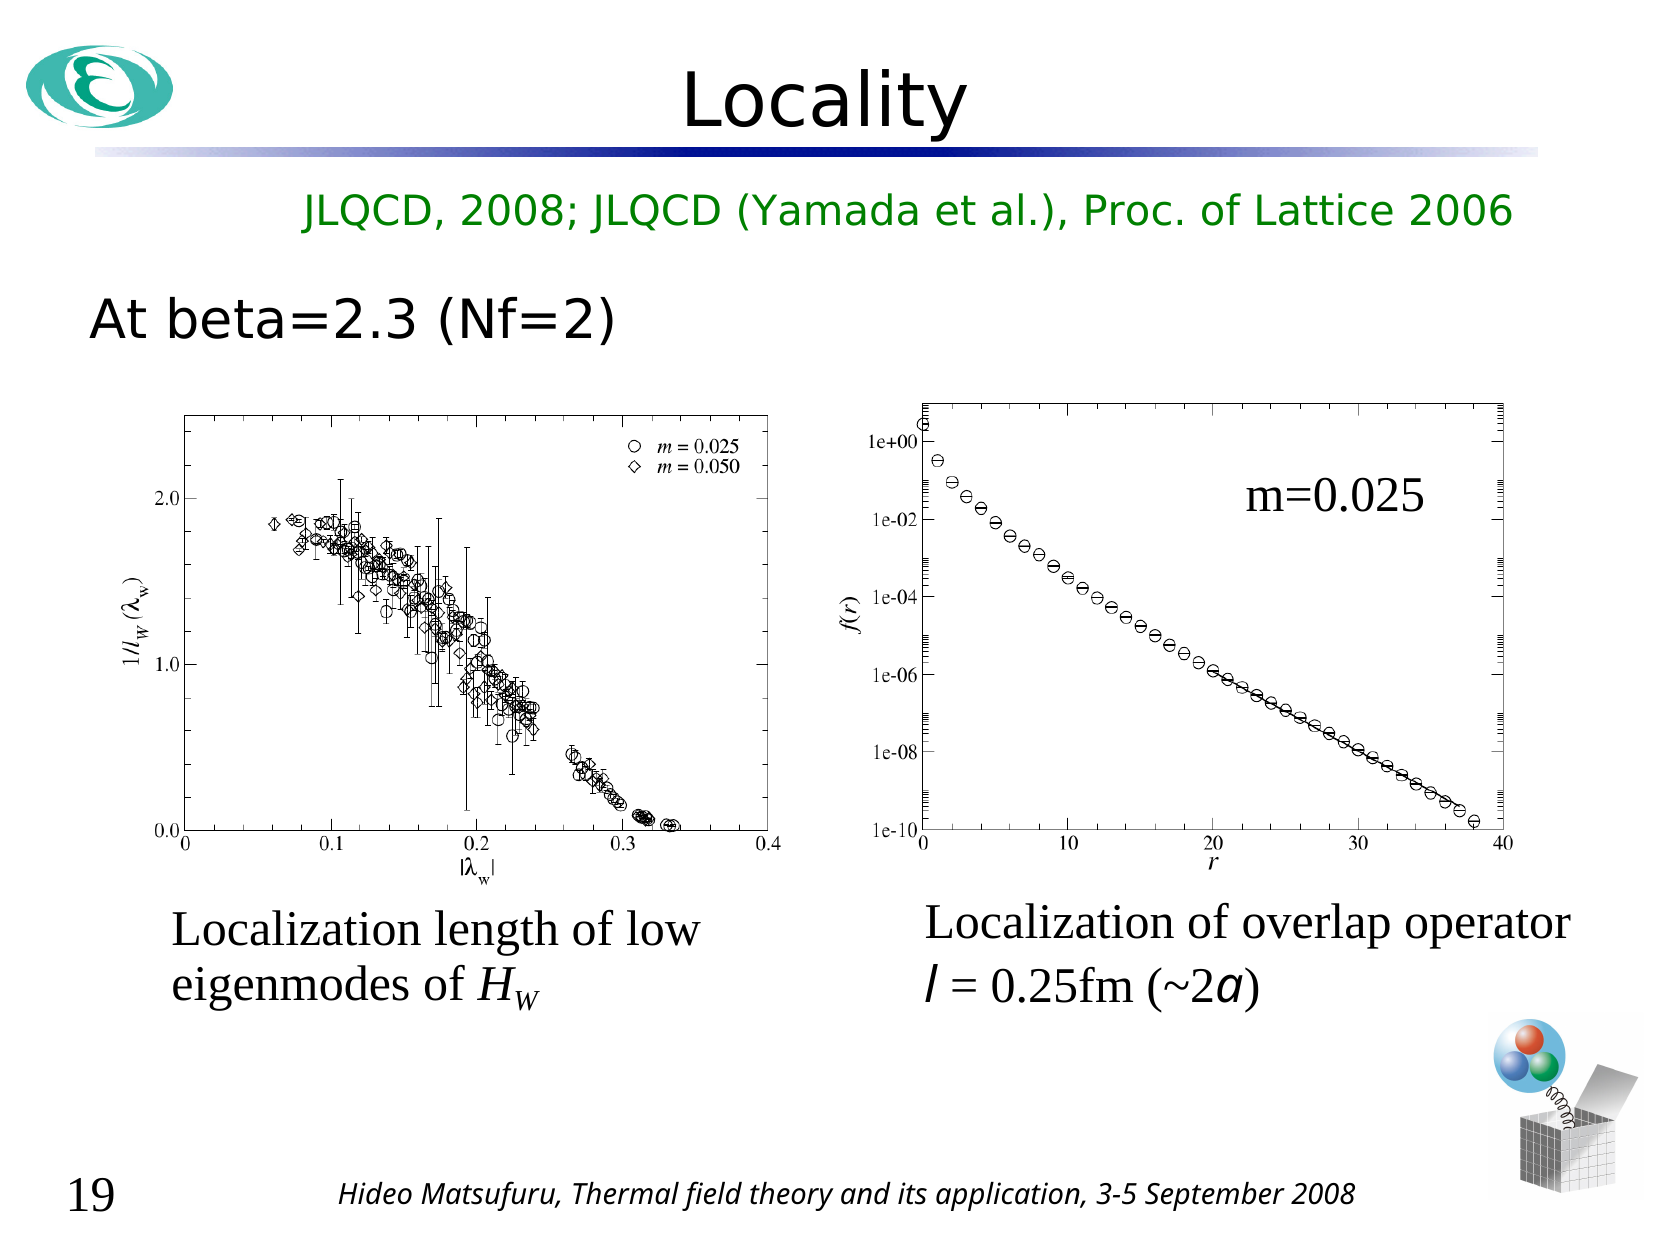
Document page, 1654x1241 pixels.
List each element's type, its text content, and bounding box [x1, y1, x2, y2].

text_box m=0.025 [1245, 466, 1426, 523]
picture [20, 37, 179, 136]
picture [95, 147, 1538, 157]
text_box JLQCD, 2008; JLQCD (Yamada et al.), Proc. of Lattice 2006 [259, 186, 1603, 235]
text_box Localization length of low eigenmodes of HW [171, 900, 702, 1019]
picture [1488, 1012, 1644, 1200]
list At beta=2.3 (Nf=2) [72, 288, 1568, 427]
title Locality [201, 47, 1450, 154]
picture [106, 399, 790, 892]
text_box Localization of overlap operator l = 0.25fm (~2a) [924, 894, 1572, 1011]
picture [826, 388, 1523, 879]
